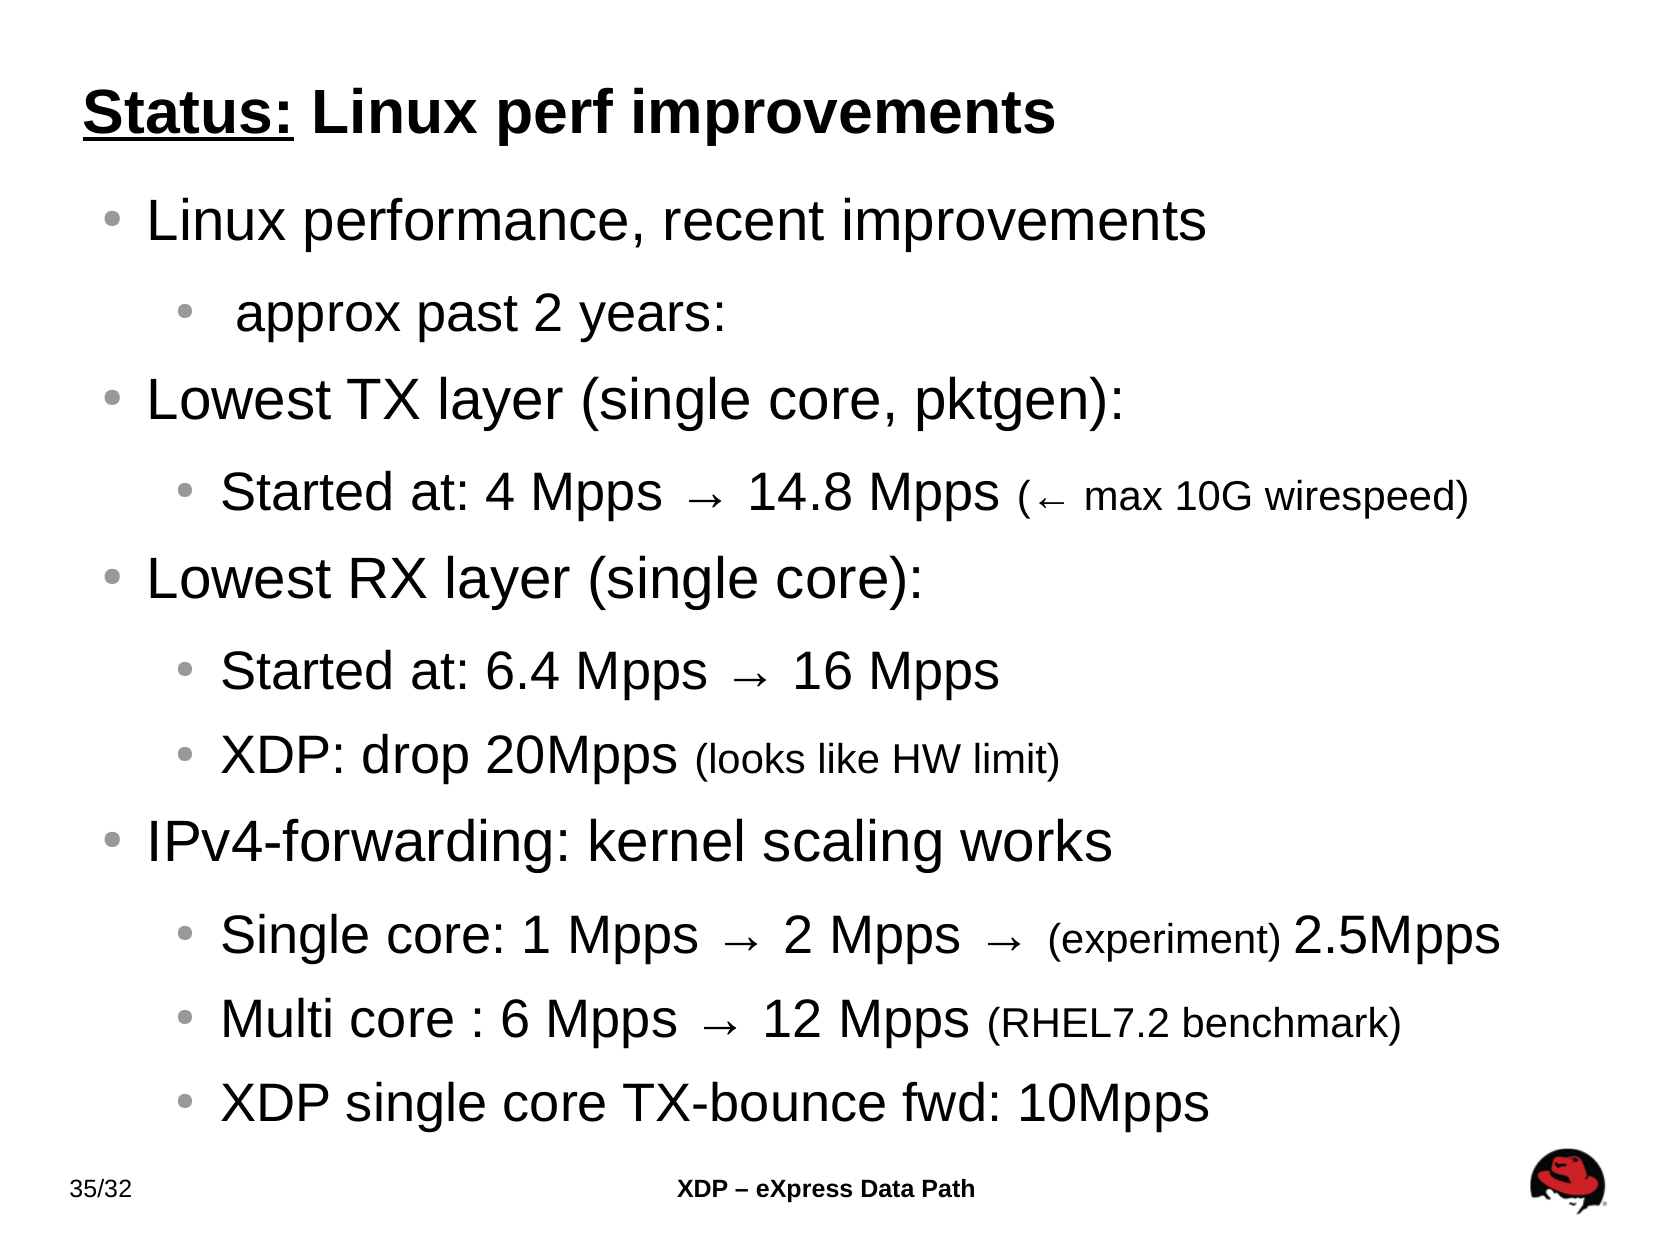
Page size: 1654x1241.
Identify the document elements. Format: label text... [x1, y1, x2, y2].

picture [1529, 1146, 1613, 1224]
title Status: Linux perf improvements [82, 37, 1571, 188]
list Linux performance, recent improvements approx past 2 years: Lowest TX layer (single core, pktgen): Started at: 4 Mpps → 14.8 Mpps (← max 10G wirespeed) Lowest RX layer (single core): Started at: 6.4 Mpps → 16 Mpps XDP: drop 20Mpps (looks like HW limit) IPv4-forwarding: kernel scaling works Single core: 1 Mpps → 2 Mpps → (experiment) 2.5Mpps Multi core : 6 Mpps → 12 Mpps (RHEL7.2 benchmark) XDP single core TX-bounce fwd: 10Mpps [86, 987, 1576, 1134]
text_box [86, 187, 1576, 987]
